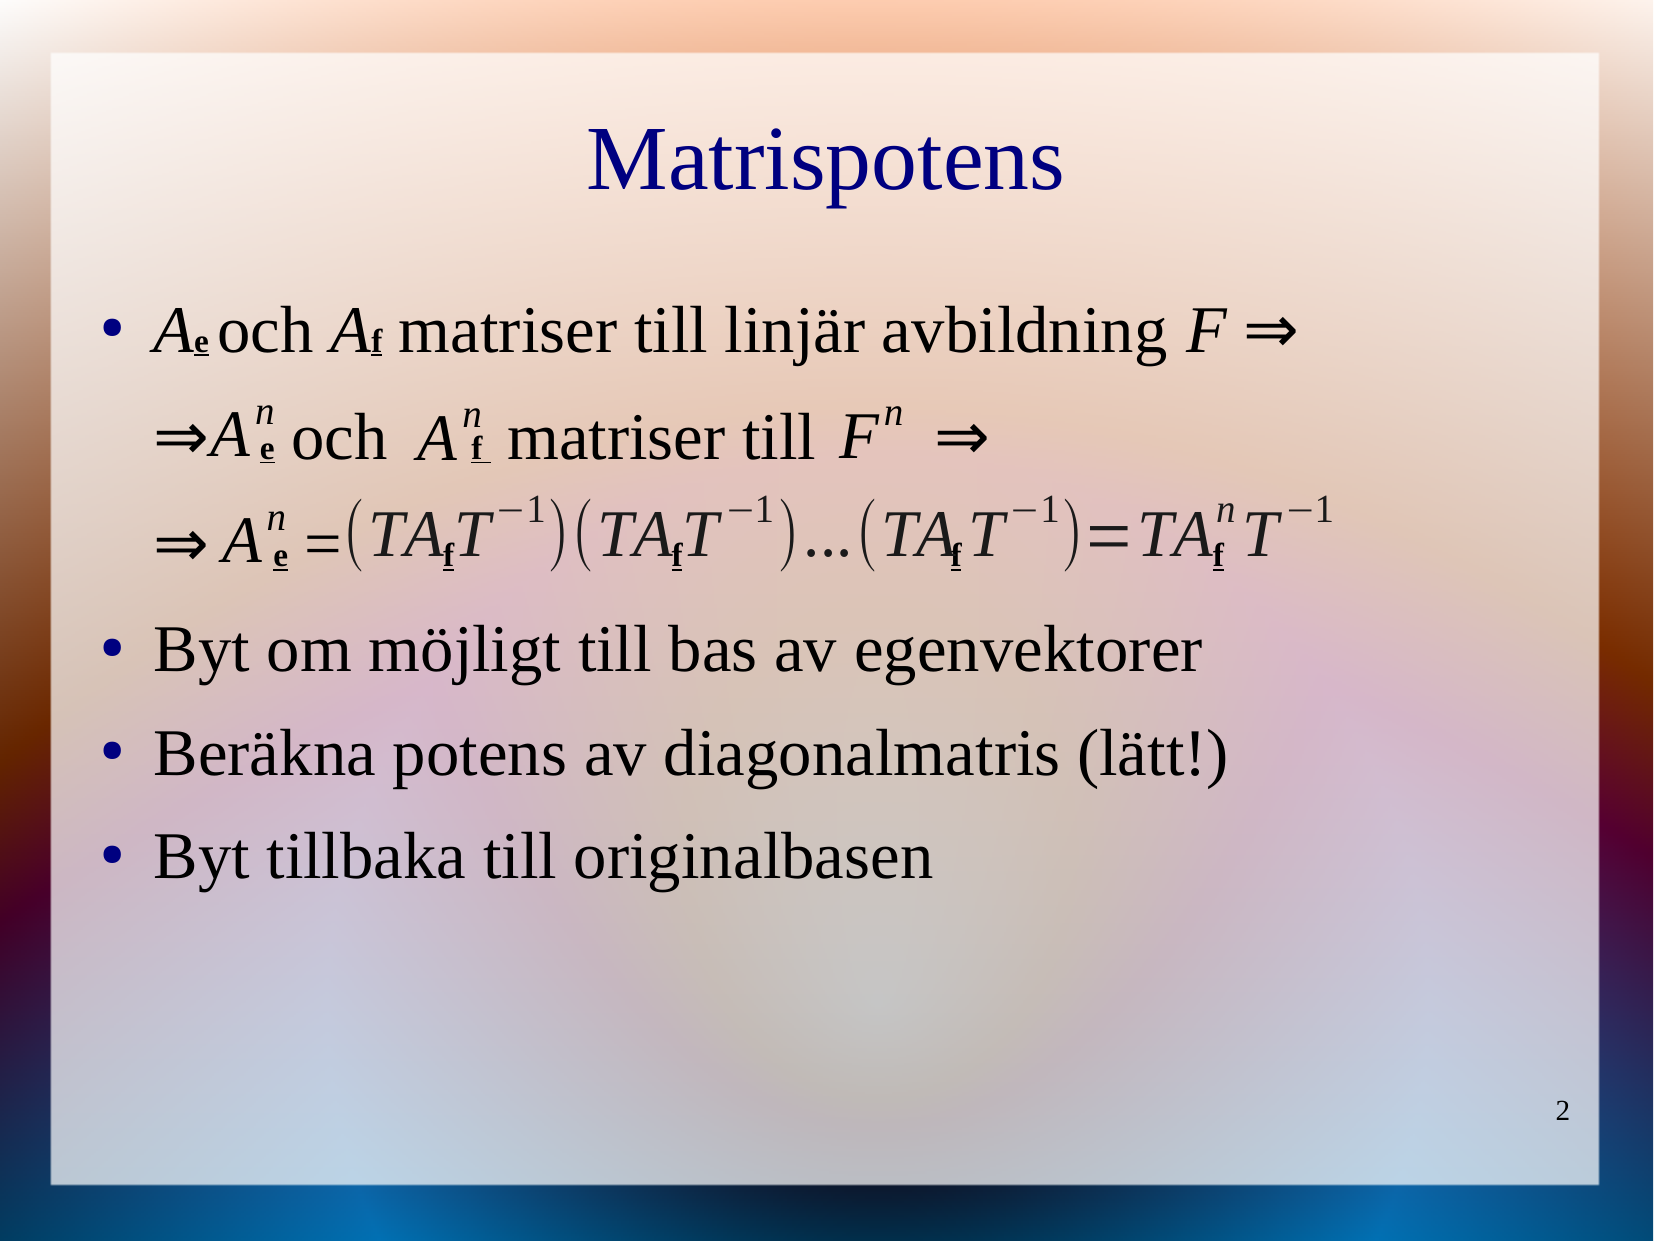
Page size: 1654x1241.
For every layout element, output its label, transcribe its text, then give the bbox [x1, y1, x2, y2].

chart [198, 388, 281, 472]
picture [0, 0, 1654, 1241]
title Matrispotens [82, 55, 1571, 263]
list Ae och Af matriser till linjär avbildning F ⇒ ⇒ e och f matriser till ⇒ ⇒ e = f f f f Byt om möjligt till bas av egenvektorer Beräkna potens av diagonalmatris (lätt!) Byt tillbaka till originalbasen [82, 290, 1571, 1034]
chart [210, 494, 292, 578]
chart [337, 487, 1341, 576]
chart [405, 391, 488, 475]
chart [830, 389, 910, 474]
